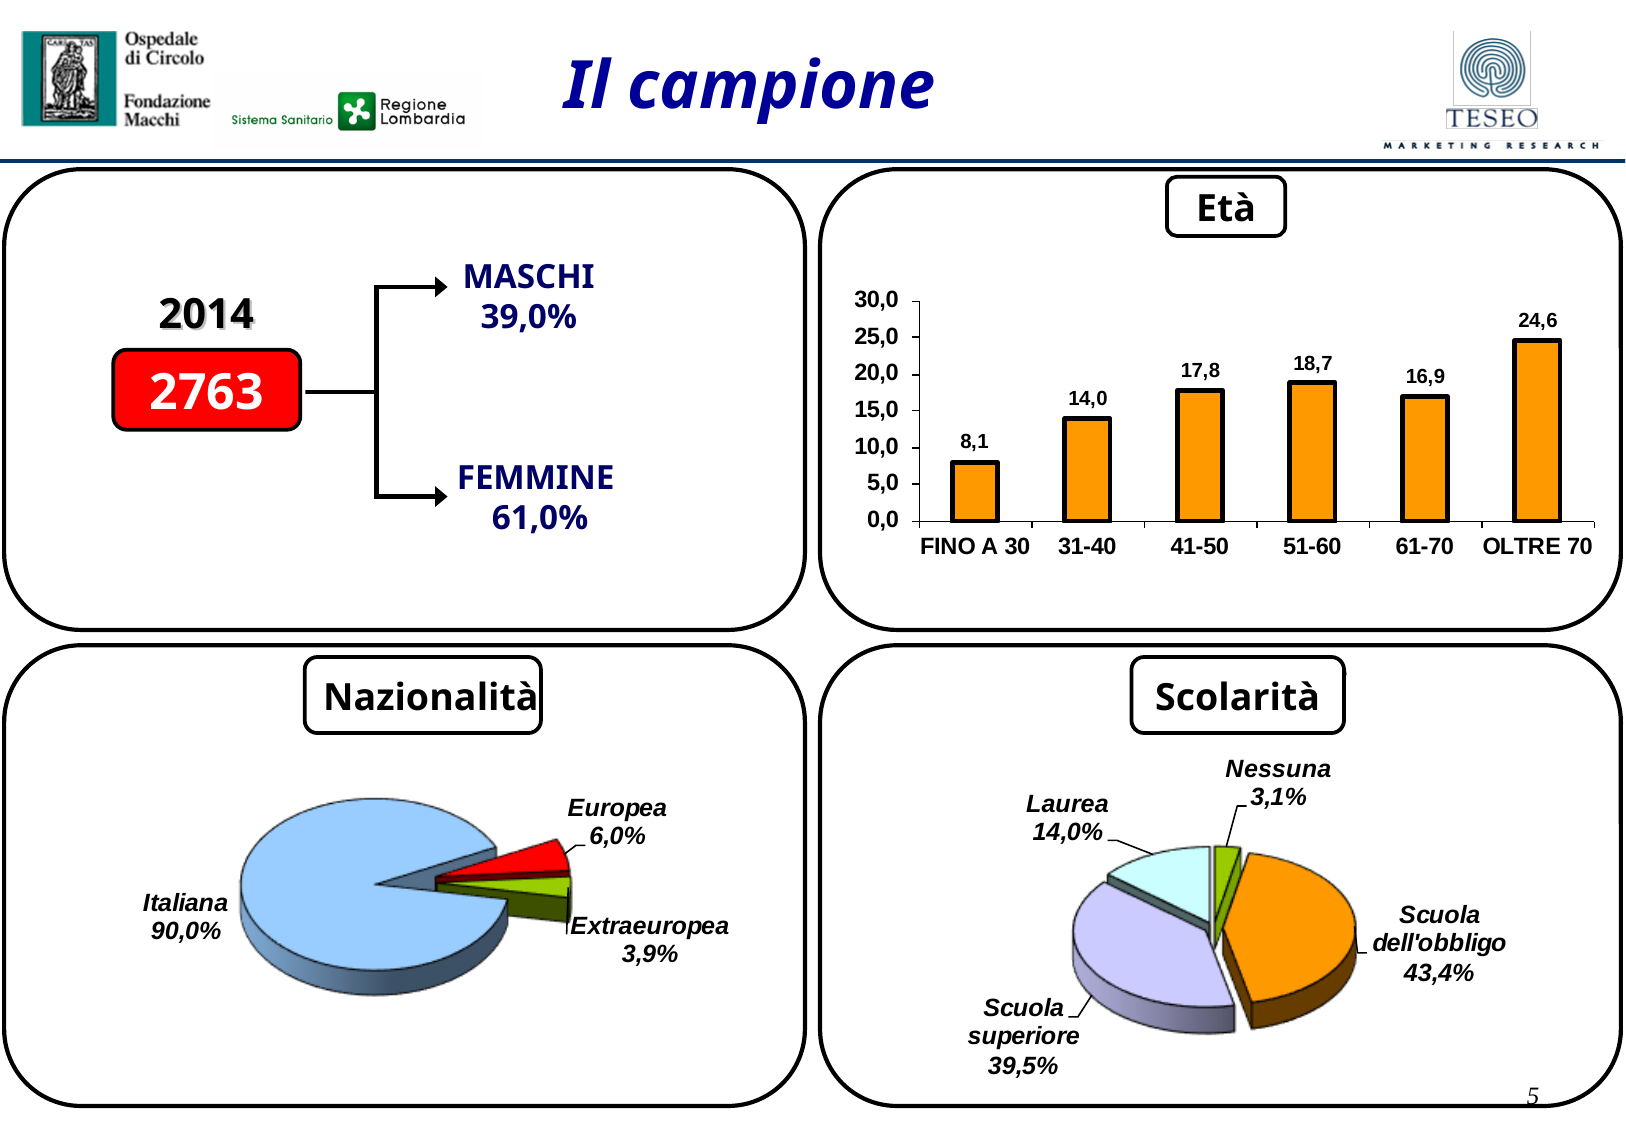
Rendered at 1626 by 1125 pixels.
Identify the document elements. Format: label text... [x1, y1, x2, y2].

text_box Scolarità [1131, 656, 1345, 698]
text_box FEMMINE 61,0% [456, 456, 624, 537]
picture [1381, 31, 1604, 149]
text_box Il campione [134, 18, 1367, 144]
picture [1557, 590, 1615, 632]
text_box Età [1166, 176, 1286, 236]
picture [0, 255, 1626, 1125]
text_box 2763 [113, 349, 301, 430]
text_box MASCHI 39,0% [462, 255, 595, 336]
text_box 2014 [143, 278, 270, 345]
picture [21, 31, 483, 149]
